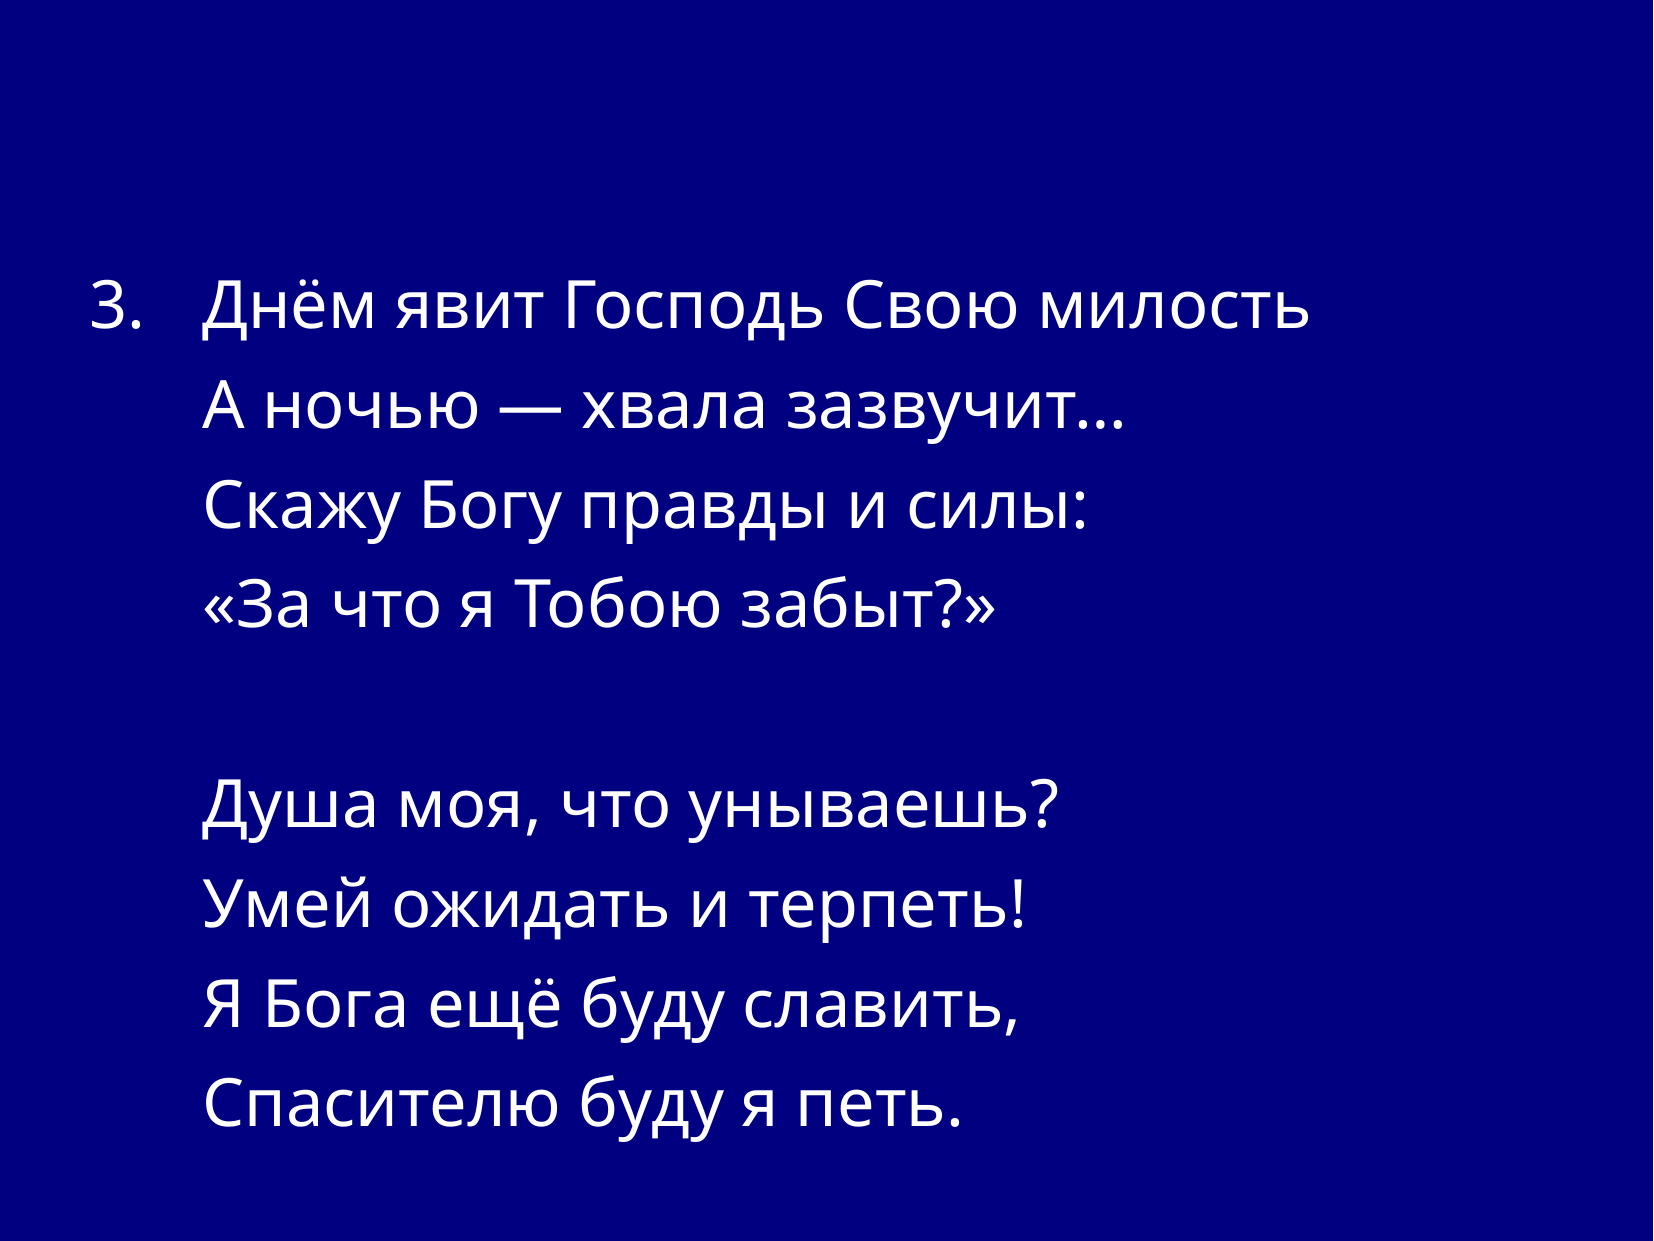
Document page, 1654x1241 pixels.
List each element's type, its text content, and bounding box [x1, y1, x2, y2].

text_box 3. Днём явит Господь Свою милость А ночью — хвала зазвучит… Скажу Богу правды и силы: «За что я Тобою забыт?» Душа моя, что унываешь? Умей ожидать и терпеть! Я Бога ещё буду славить, Спасителю буду я петь. [75, 150, 1576, 1163]
